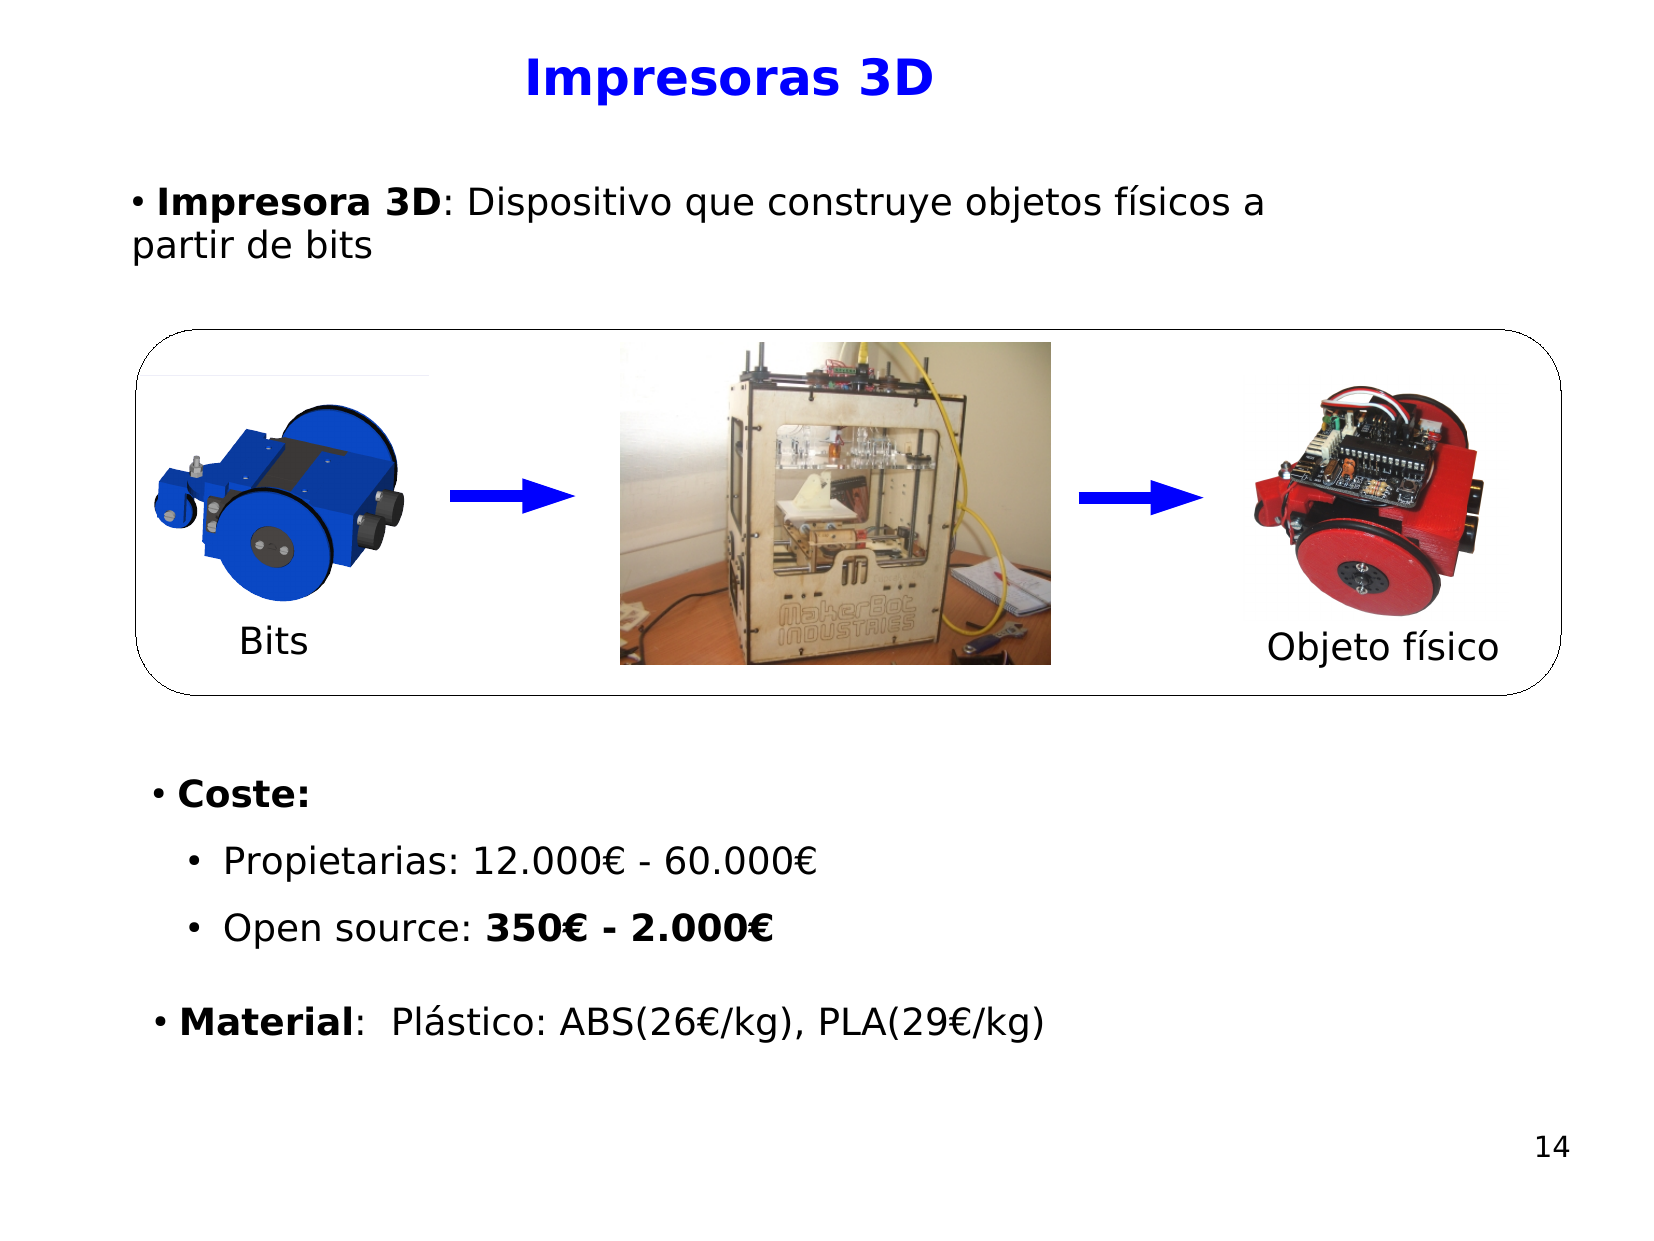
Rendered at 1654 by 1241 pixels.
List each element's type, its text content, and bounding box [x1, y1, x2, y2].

picture [620, 342, 1051, 665]
picture [1243, 375, 1509, 621]
picture [140, 375, 429, 618]
text_box Objeto físico [1251, 618, 1516, 678]
text_box Bits [223, 612, 324, 671]
text_box Coste: Propietarias: 12.000€ - 60.000€ Open source: 350€ - 2.000€ [137, 765, 1207, 958]
text_box Material: Plástico: ABS(26€/kg), PLA(29€/kg) [138, 993, 1407, 1052]
text_box Impresora 3D: Dispositivo que construye objetos físicos a partir de bits [116, 173, 1384, 276]
text_box Impresoras 3D [509, 41, 1112, 115]
